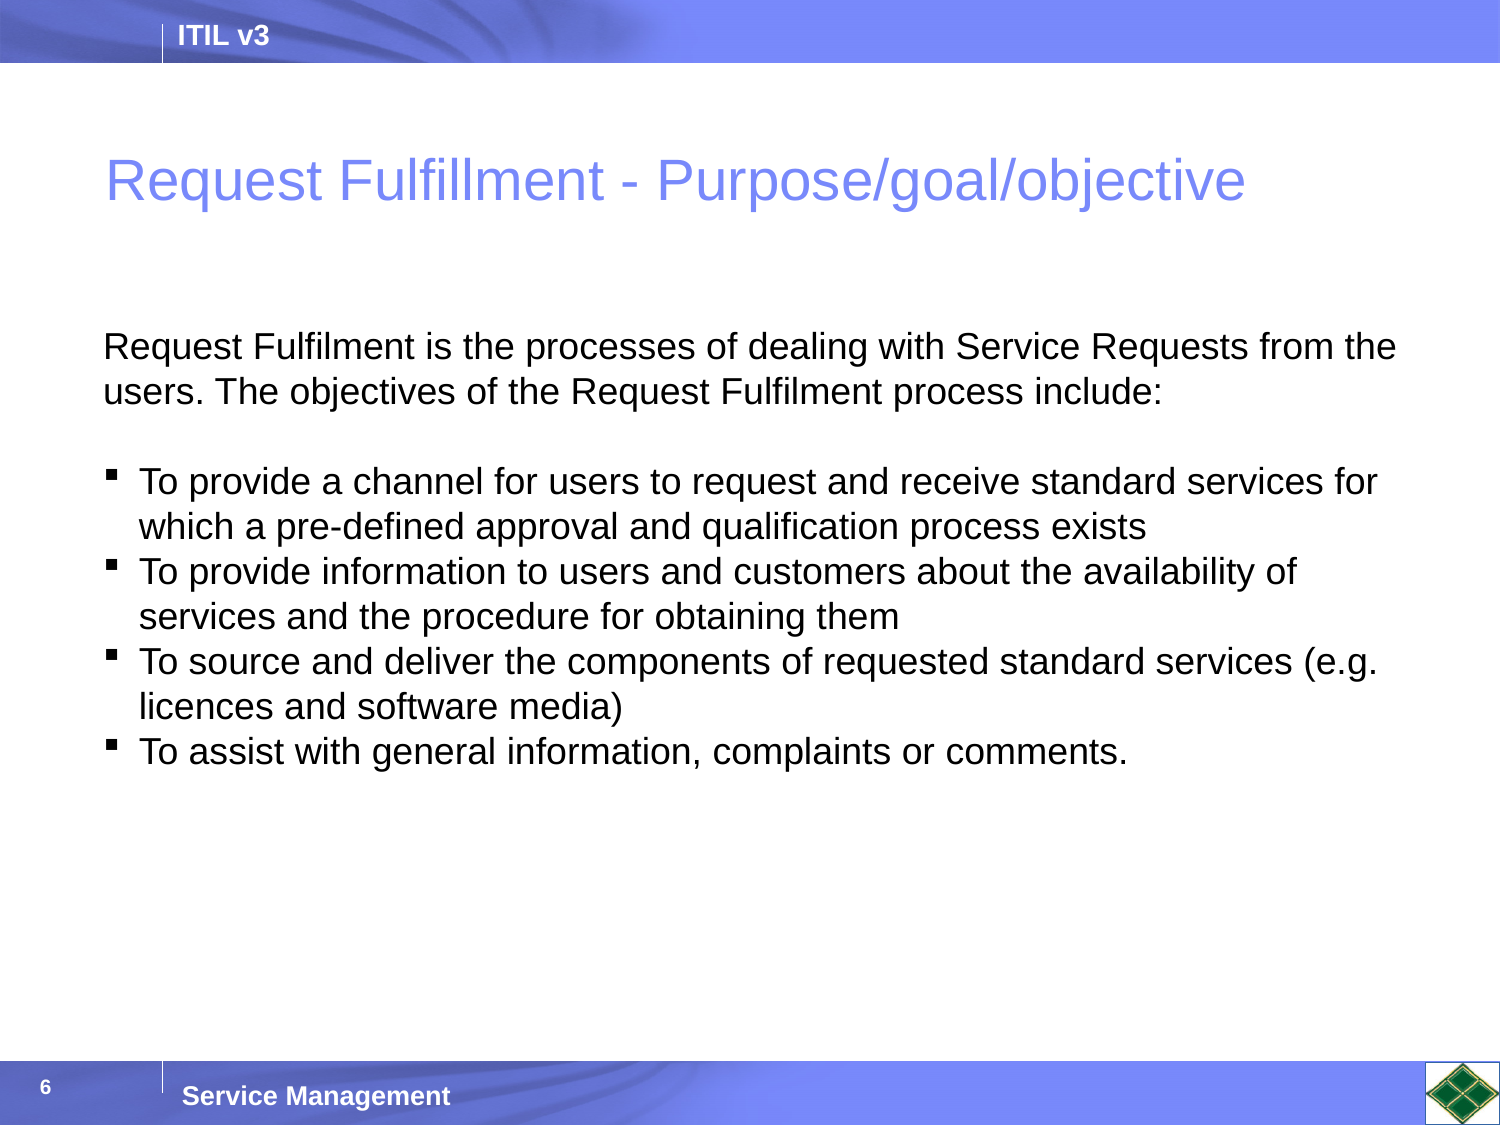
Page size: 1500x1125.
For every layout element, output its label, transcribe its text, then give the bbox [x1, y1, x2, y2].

text_box <číslo> [25, 1066, 191, 1119]
picture [1426, 1063, 1499, 1124]
picture [0, 1061, 1500, 1125]
picture [0, 0, 1500, 63]
text_box Request Fulfillment - Purpose/goal/objective [90, 121, 1443, 221]
text_box Request Fulfilment is the processes of dealing with Service Requests from the users. The objectives of the Request Fulfilment process include: To provide a channel for users to request and receive standard services for which a pre-defined approval and qualification process exists To provide information to users and customers about the availability of services and the procedure for obtaining them To source and deliver the components of requested standard services (e.g. licences and software media) To assist with general information, complaints or comments. [88, 314, 1424, 832]
